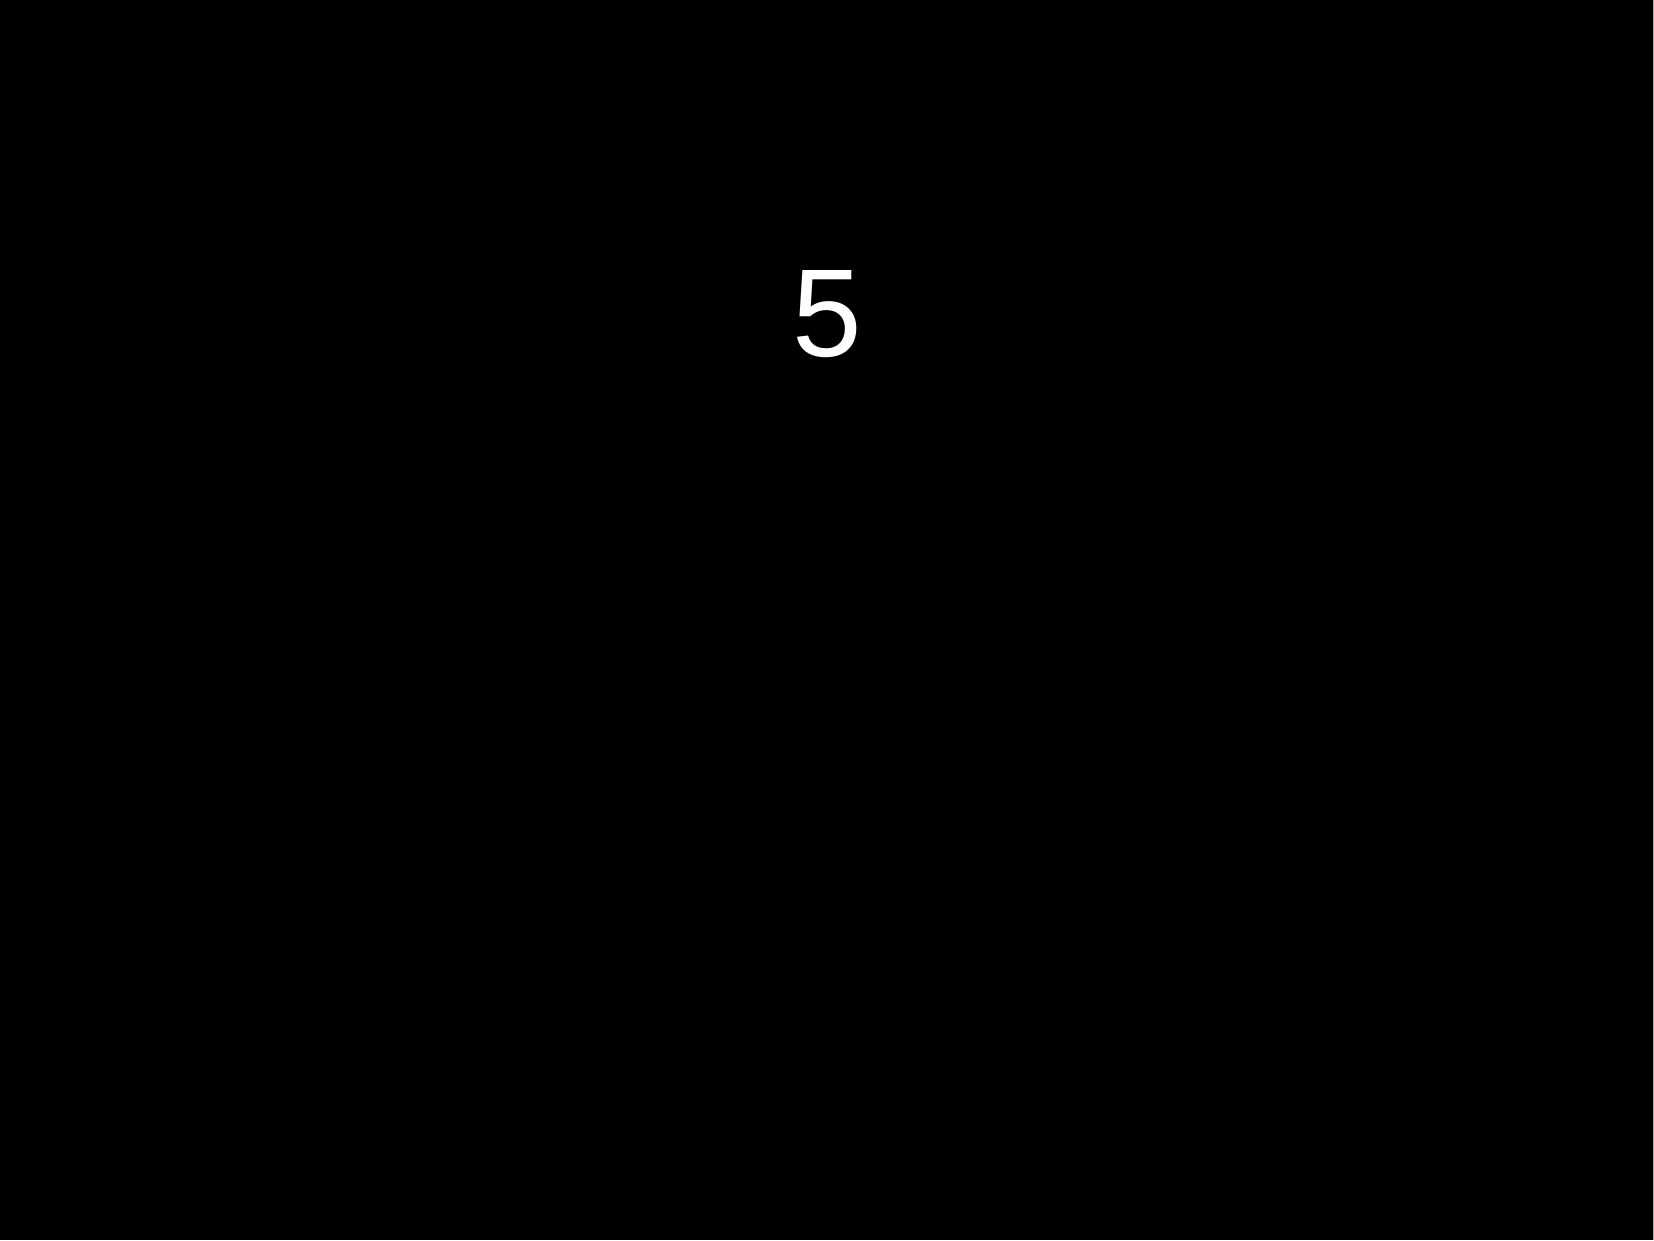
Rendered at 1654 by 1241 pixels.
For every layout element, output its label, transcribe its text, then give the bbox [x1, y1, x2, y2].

text_box 5 [0, 236, 1654, 391]
